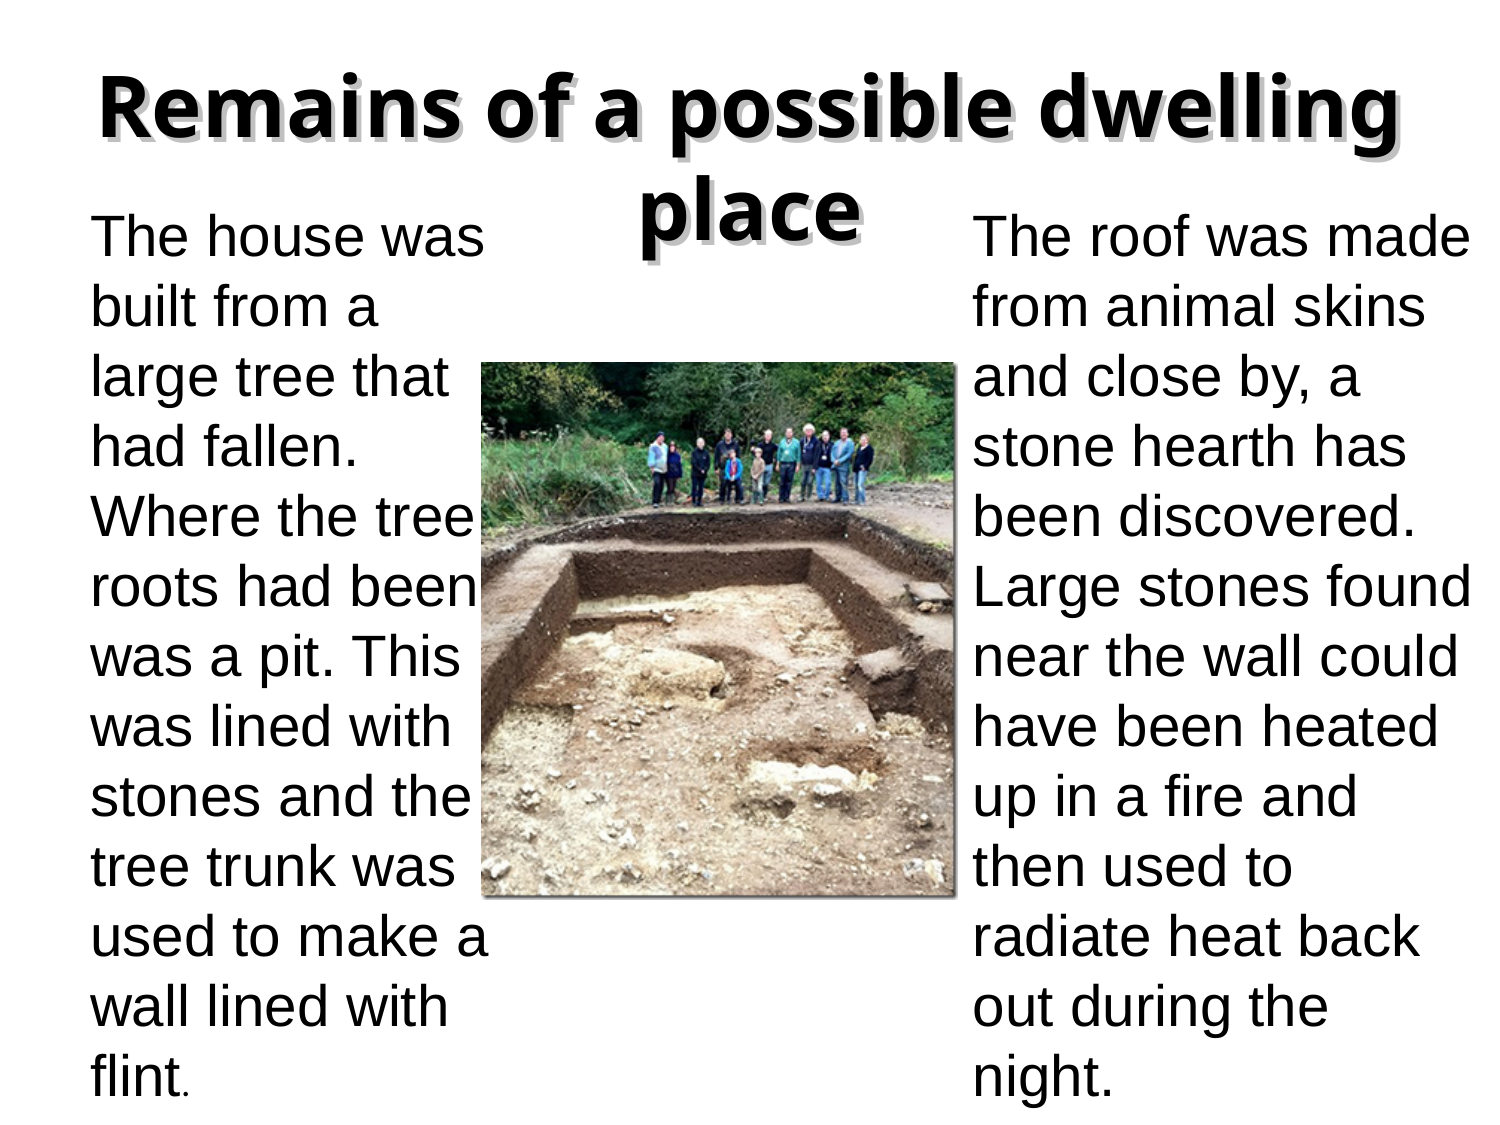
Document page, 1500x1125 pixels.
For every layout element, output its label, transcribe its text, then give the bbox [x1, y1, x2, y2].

title Remains of a possible dwelling place [75, 45, 1426, 233]
picture [512, 362, 957, 901]
text_box The house was built from a large tree that had fallen. Where the tree roots had been was a pit. This was lined with stones and the tree trunk was used to make a wall lined with flint. [75, 191, 512, 1116]
text_box The roof was made from animal skins and close by, a stone hearth has been discovered. Large stones found near the wall could have been heated up in a fire and then used to radiate heat back out during the night. [957, 190, 1496, 1125]
